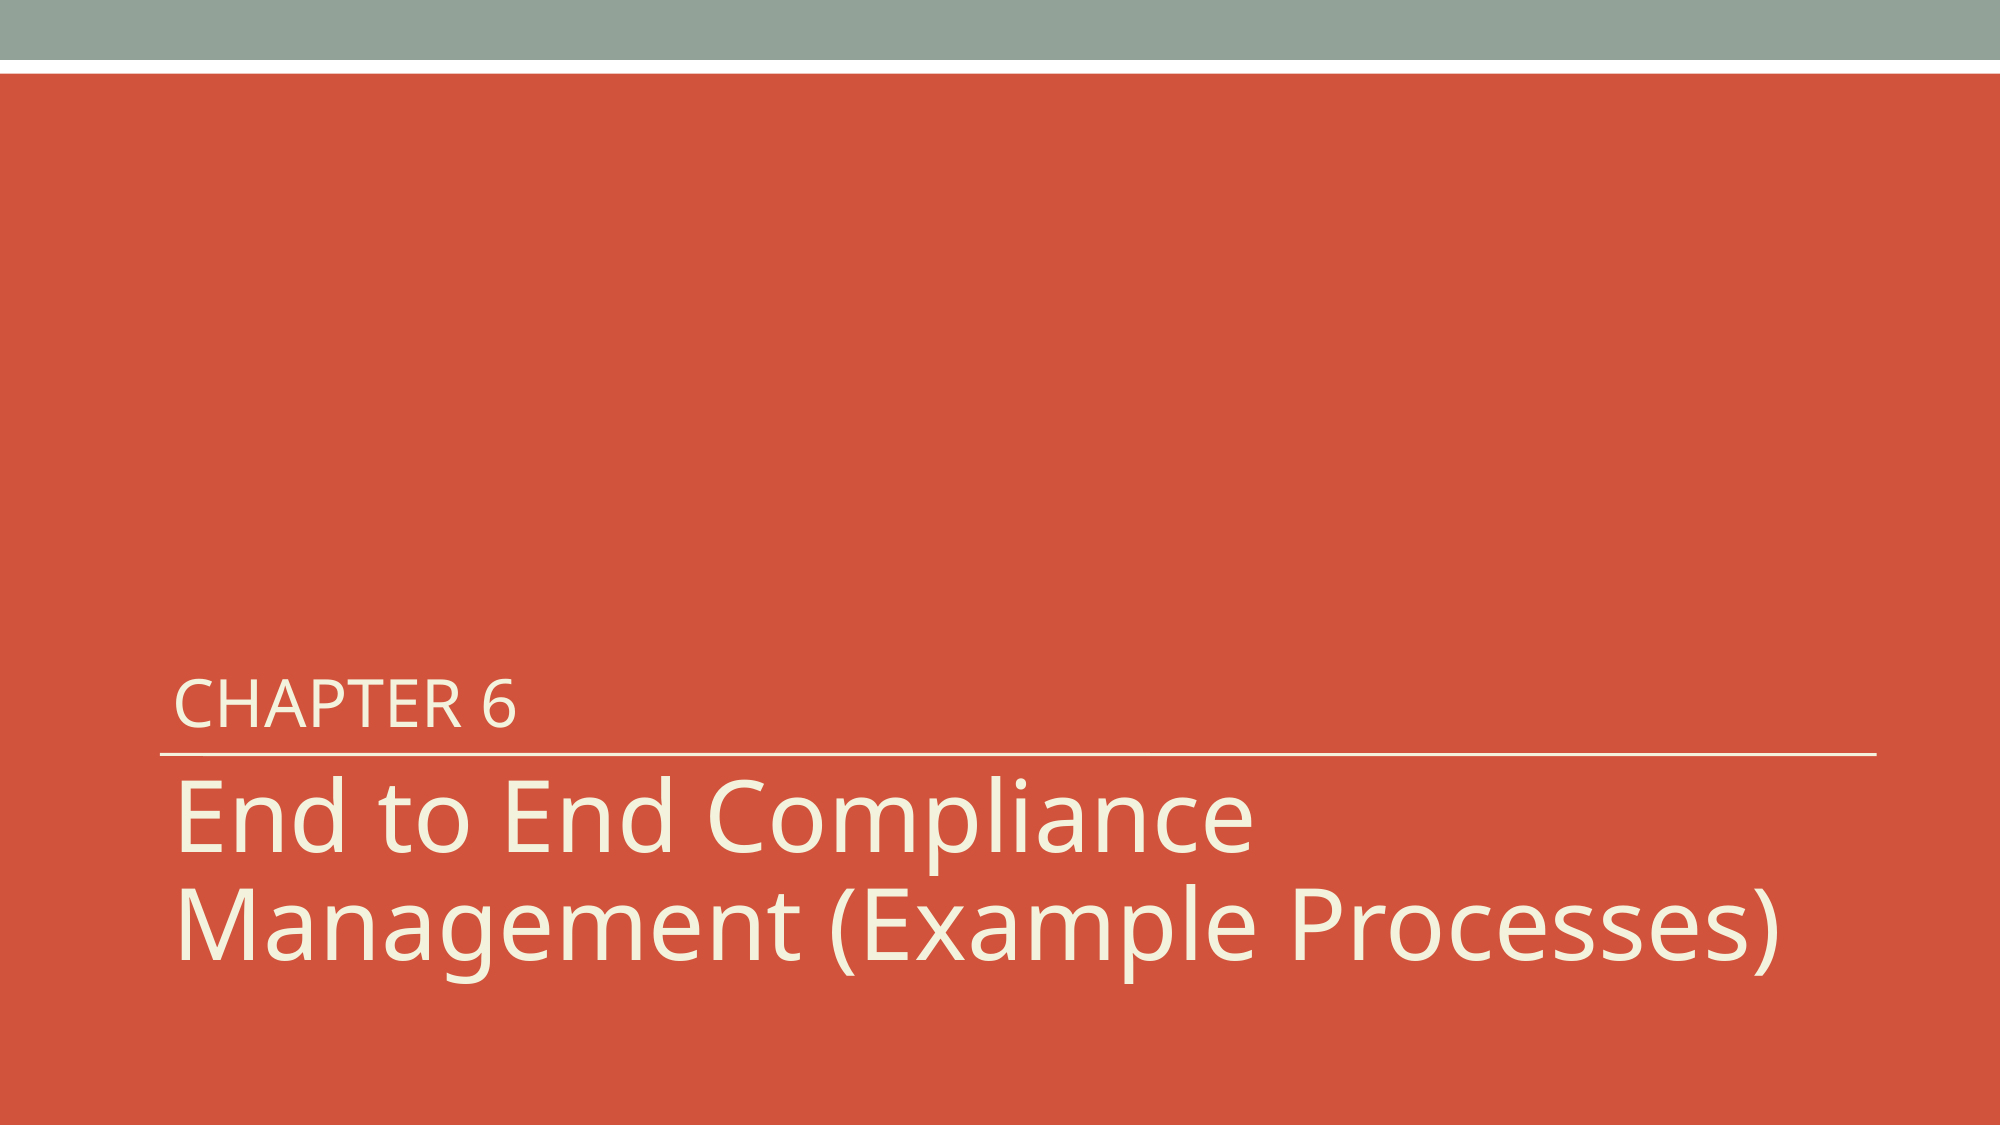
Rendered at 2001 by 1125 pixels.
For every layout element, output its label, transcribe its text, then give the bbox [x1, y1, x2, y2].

list End to End Compliance Management (Example Processes) [157, 758, 1858, 1006]
title CHAPTER 6 [157, 387, 1858, 749]
